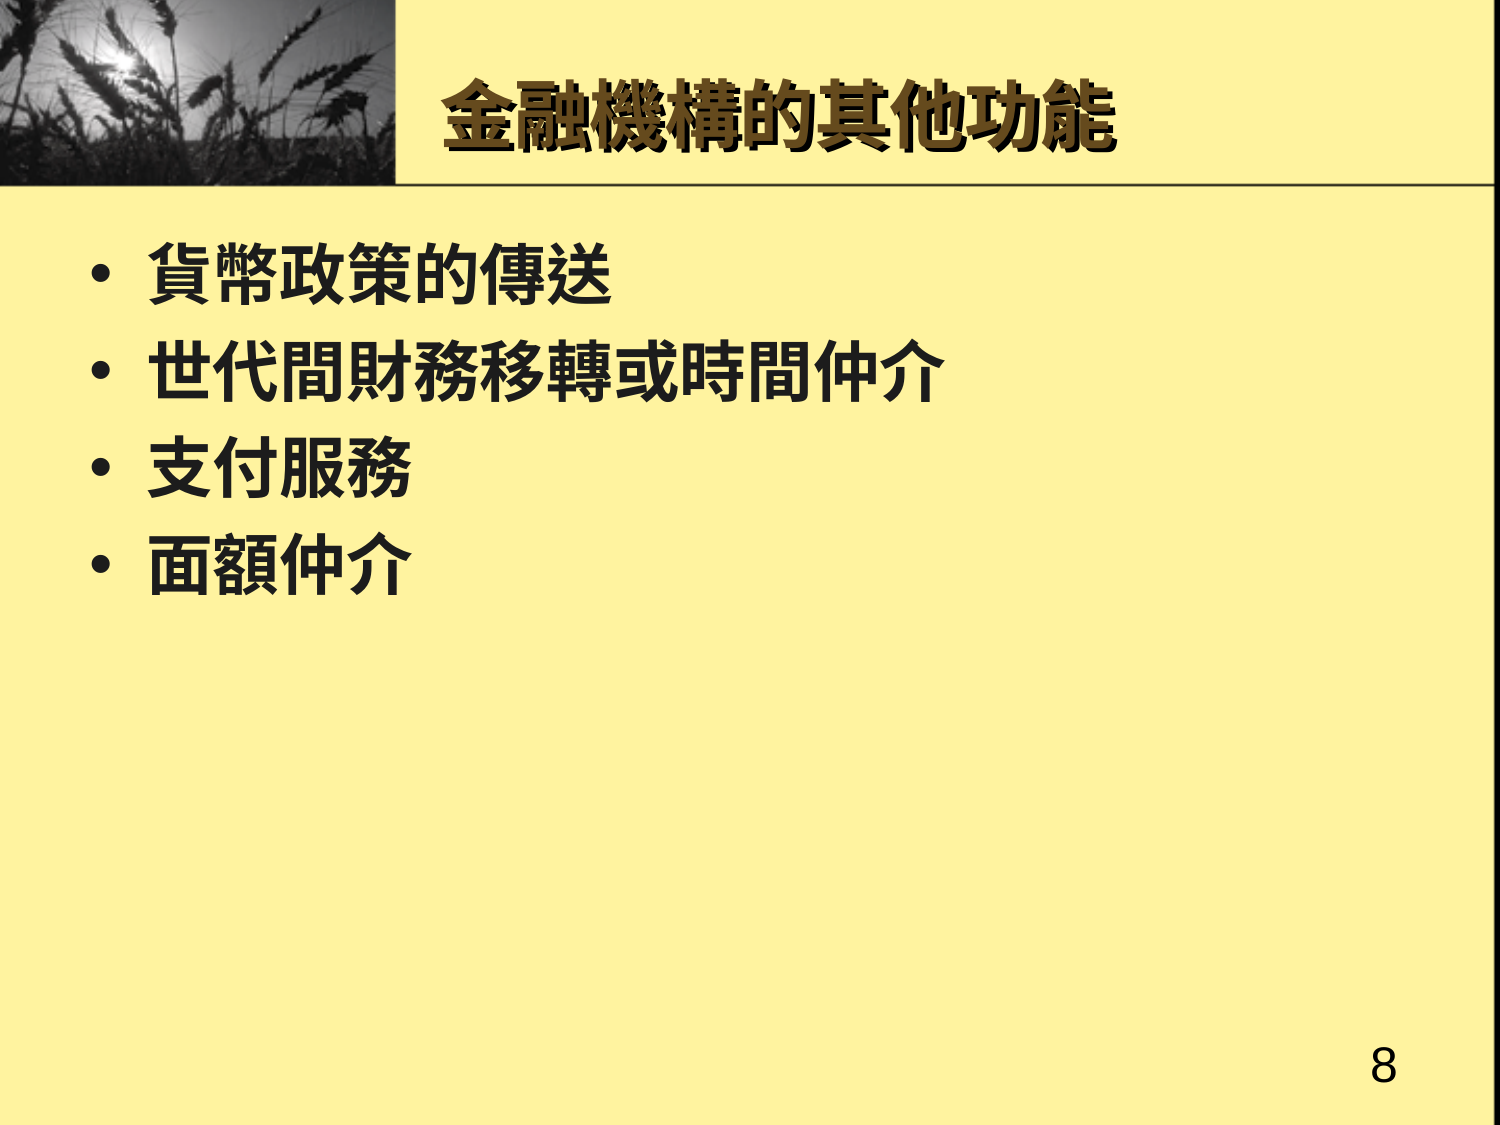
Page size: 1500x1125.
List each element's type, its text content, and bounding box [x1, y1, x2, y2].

list 貨幣政策的傳送 世代間財務移轉或時間仲介 支付服務 面額仲介 [75, 224, 1413, 976]
title 金融機構的其他功能 [424, 14, 1413, 211]
picture [0, 0, 1500, 1125]
